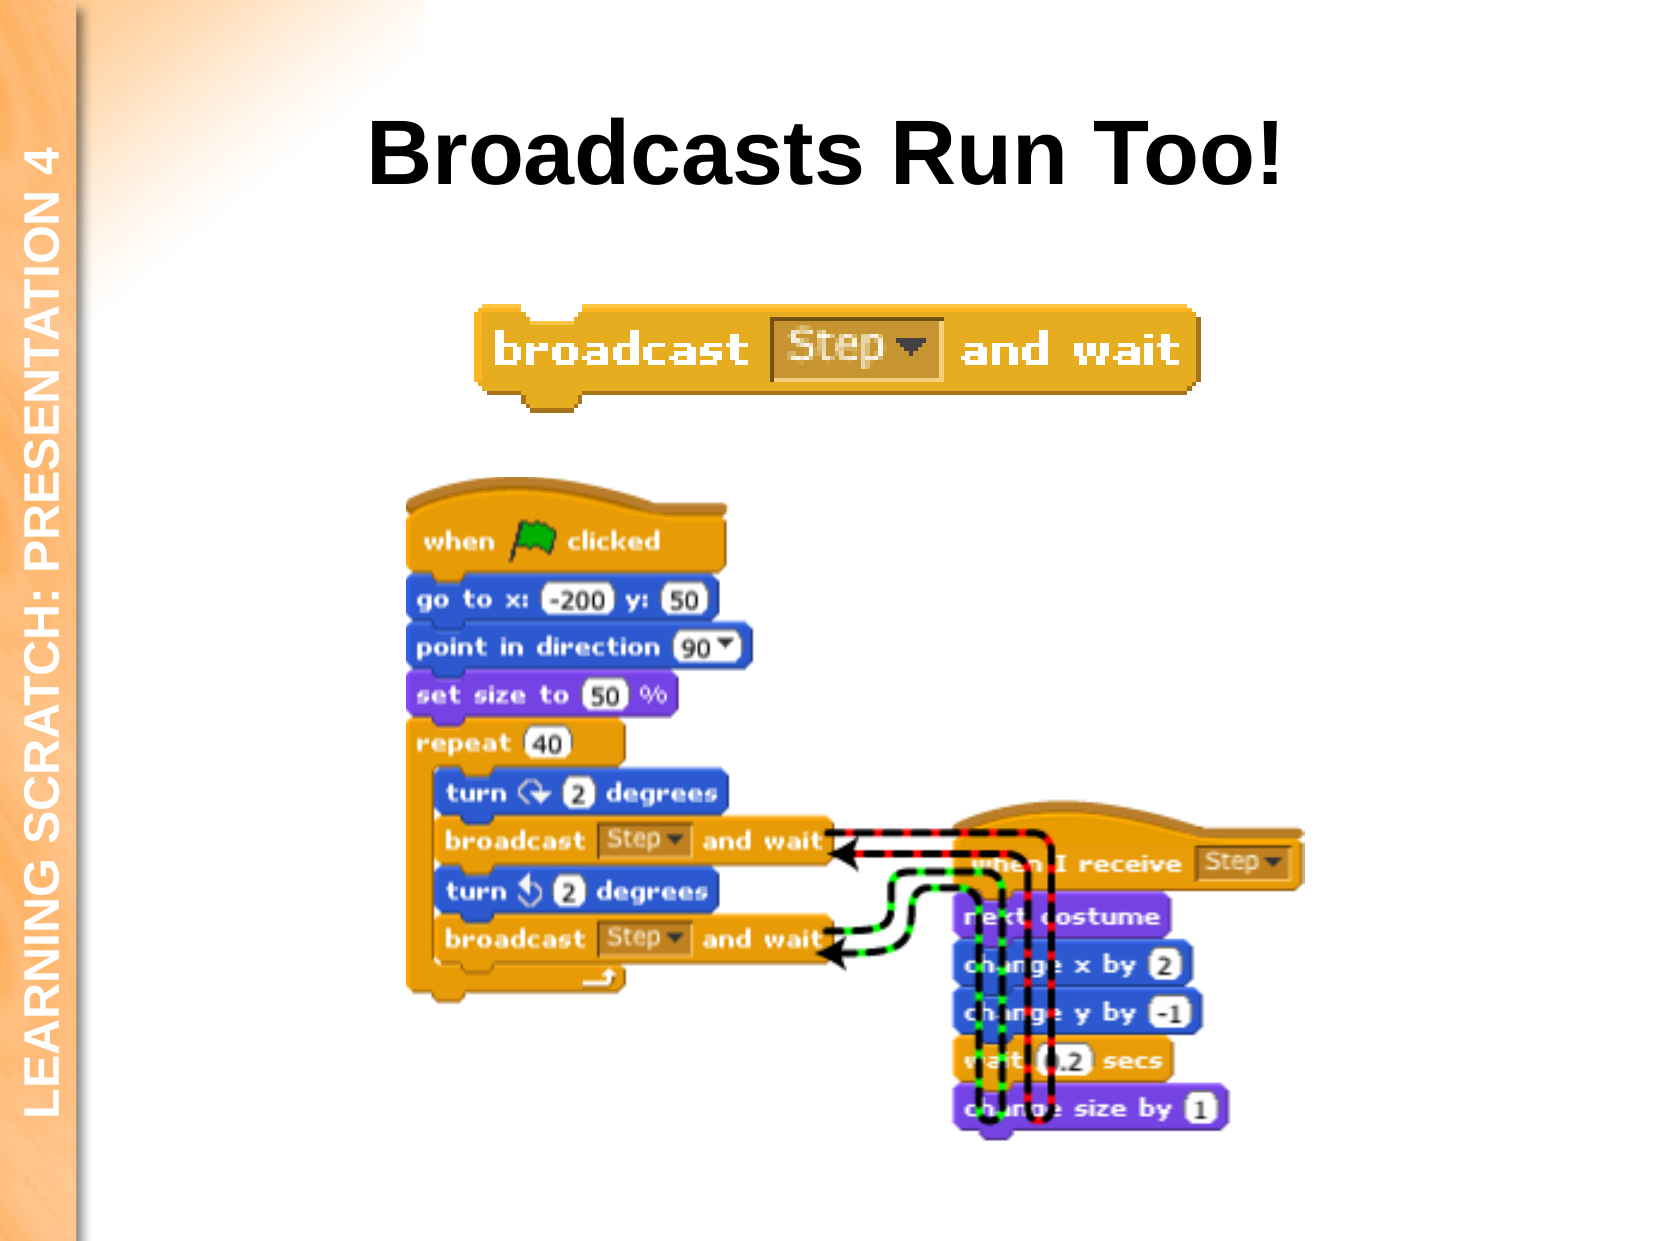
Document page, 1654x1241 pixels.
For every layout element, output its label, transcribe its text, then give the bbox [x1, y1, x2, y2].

picture [474, 304, 1201, 413]
picture [0, 0, 1305, 1241]
title Broadcasts Run Too! [82, 56, 1571, 250]
text_box [300, 250, 1388, 563]
